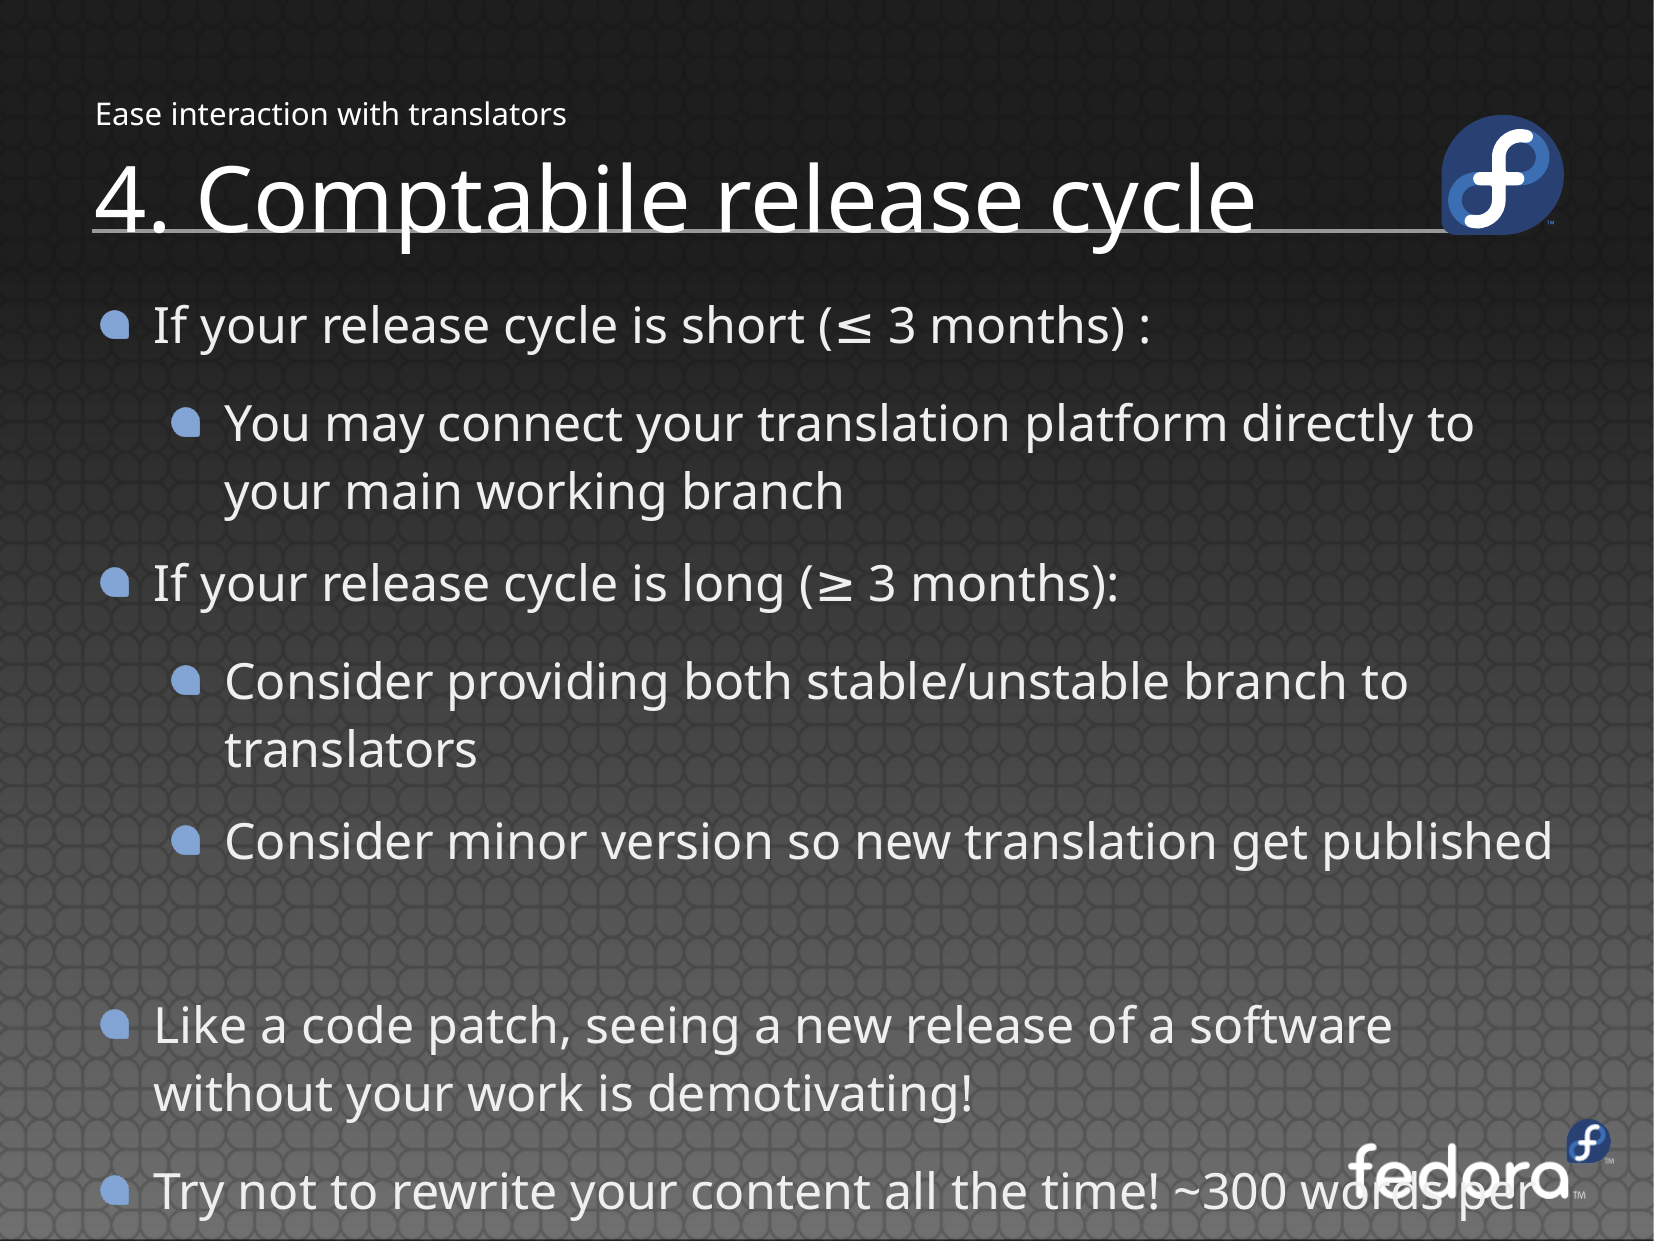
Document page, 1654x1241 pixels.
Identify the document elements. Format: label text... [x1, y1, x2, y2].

title Ease interaction with translators 4. Comptabile release cycle [94, 100, 1426, 251]
list If your release cycle is short (≤ 3 months) : You may connect your translation platform directly to your main working branch If your release cycle is long (≥ 3 months): Consider providing both stable/unstable branch to translators Consider minor version so new translation get published Like a code patch, seeing a new release of a software without your work is demotivating! Try not to rewrite your content all the time! ~300 words per Hour [82, 290, 1571, 1179]
picture [0, 0, 1654, 1241]
